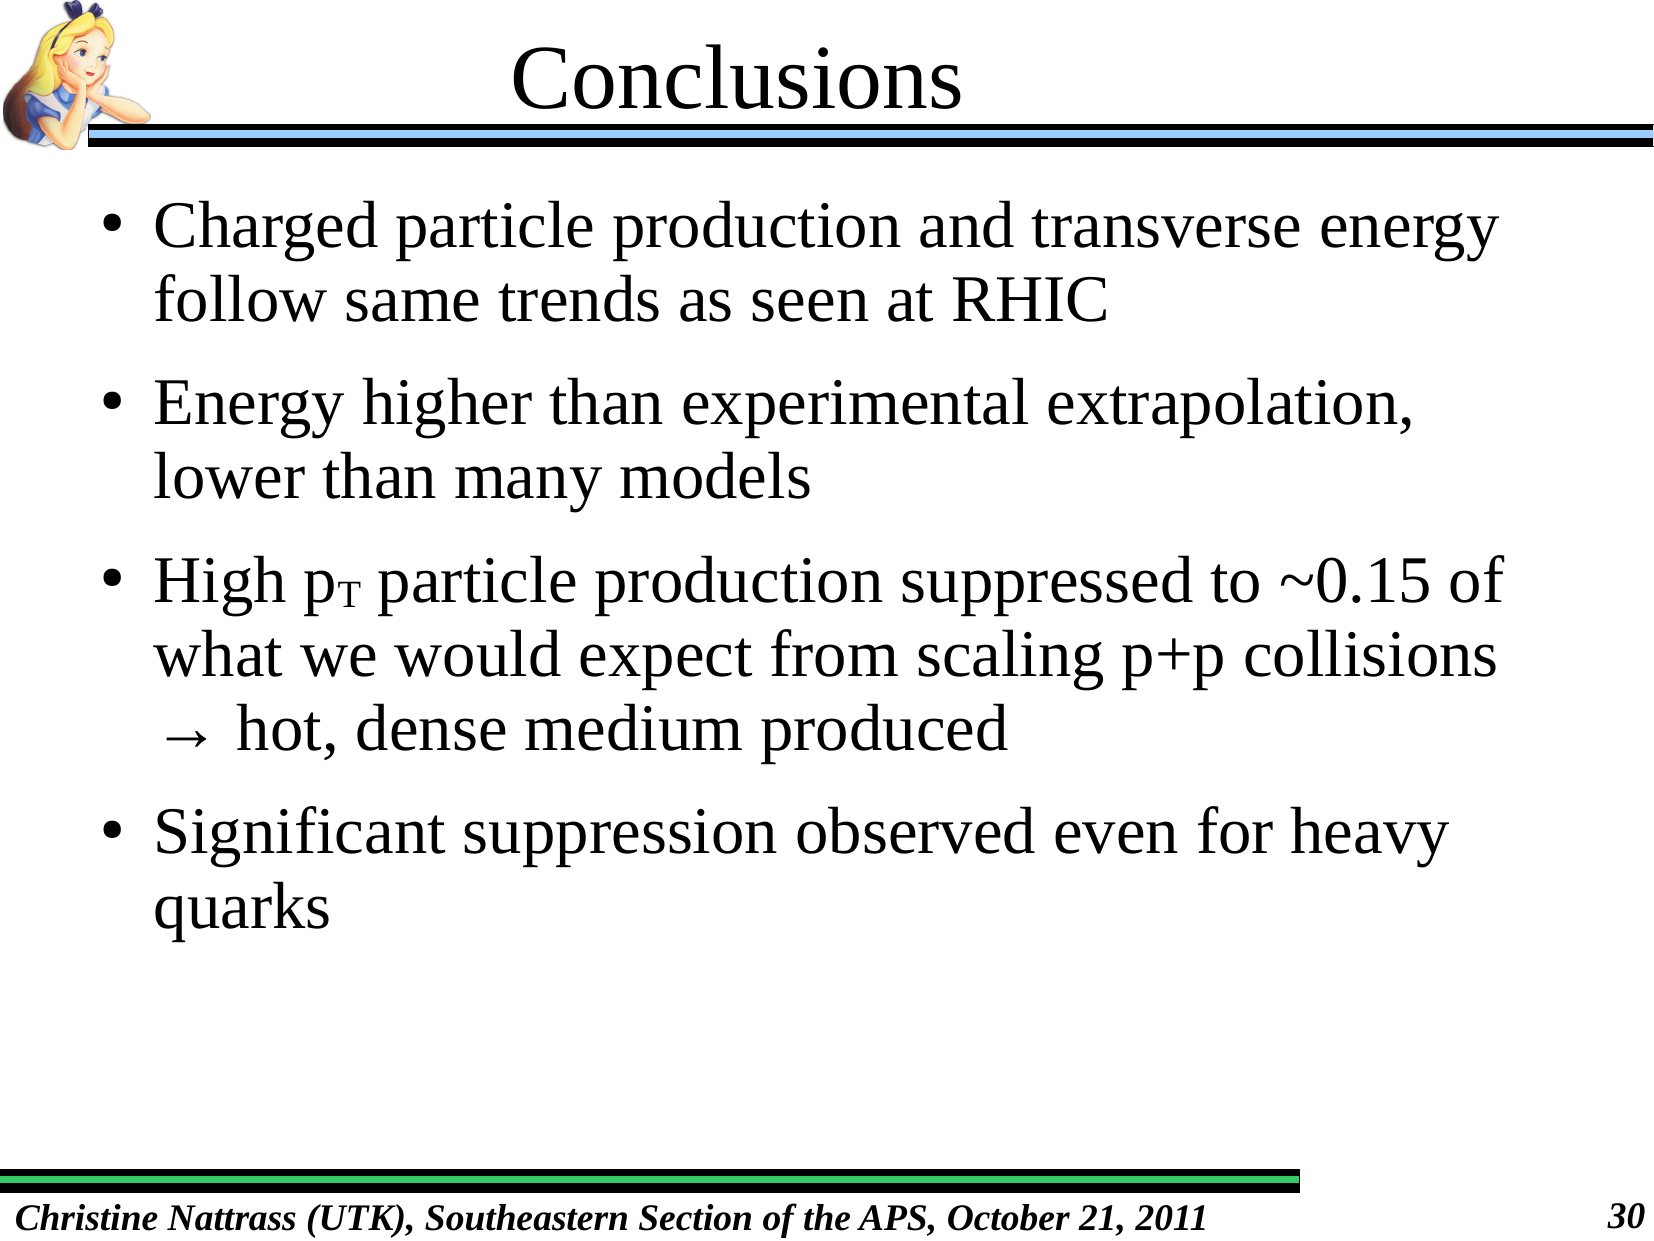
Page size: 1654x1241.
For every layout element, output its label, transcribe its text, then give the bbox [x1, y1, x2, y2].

picture [3, 0, 151, 8]
title Conclusions [0, 8, 1482, 147]
list Charged particle production and transverse energy follow same trends as seen at RHIC Energy higher than experimental extrapolation, lower than many models High pT particle production suppressed to ~0.15 of what we would expect from scaling p+p collisions → hot, dense medium produced Significant suppression observed even for heavy quarks [82, 187, 1571, 1109]
